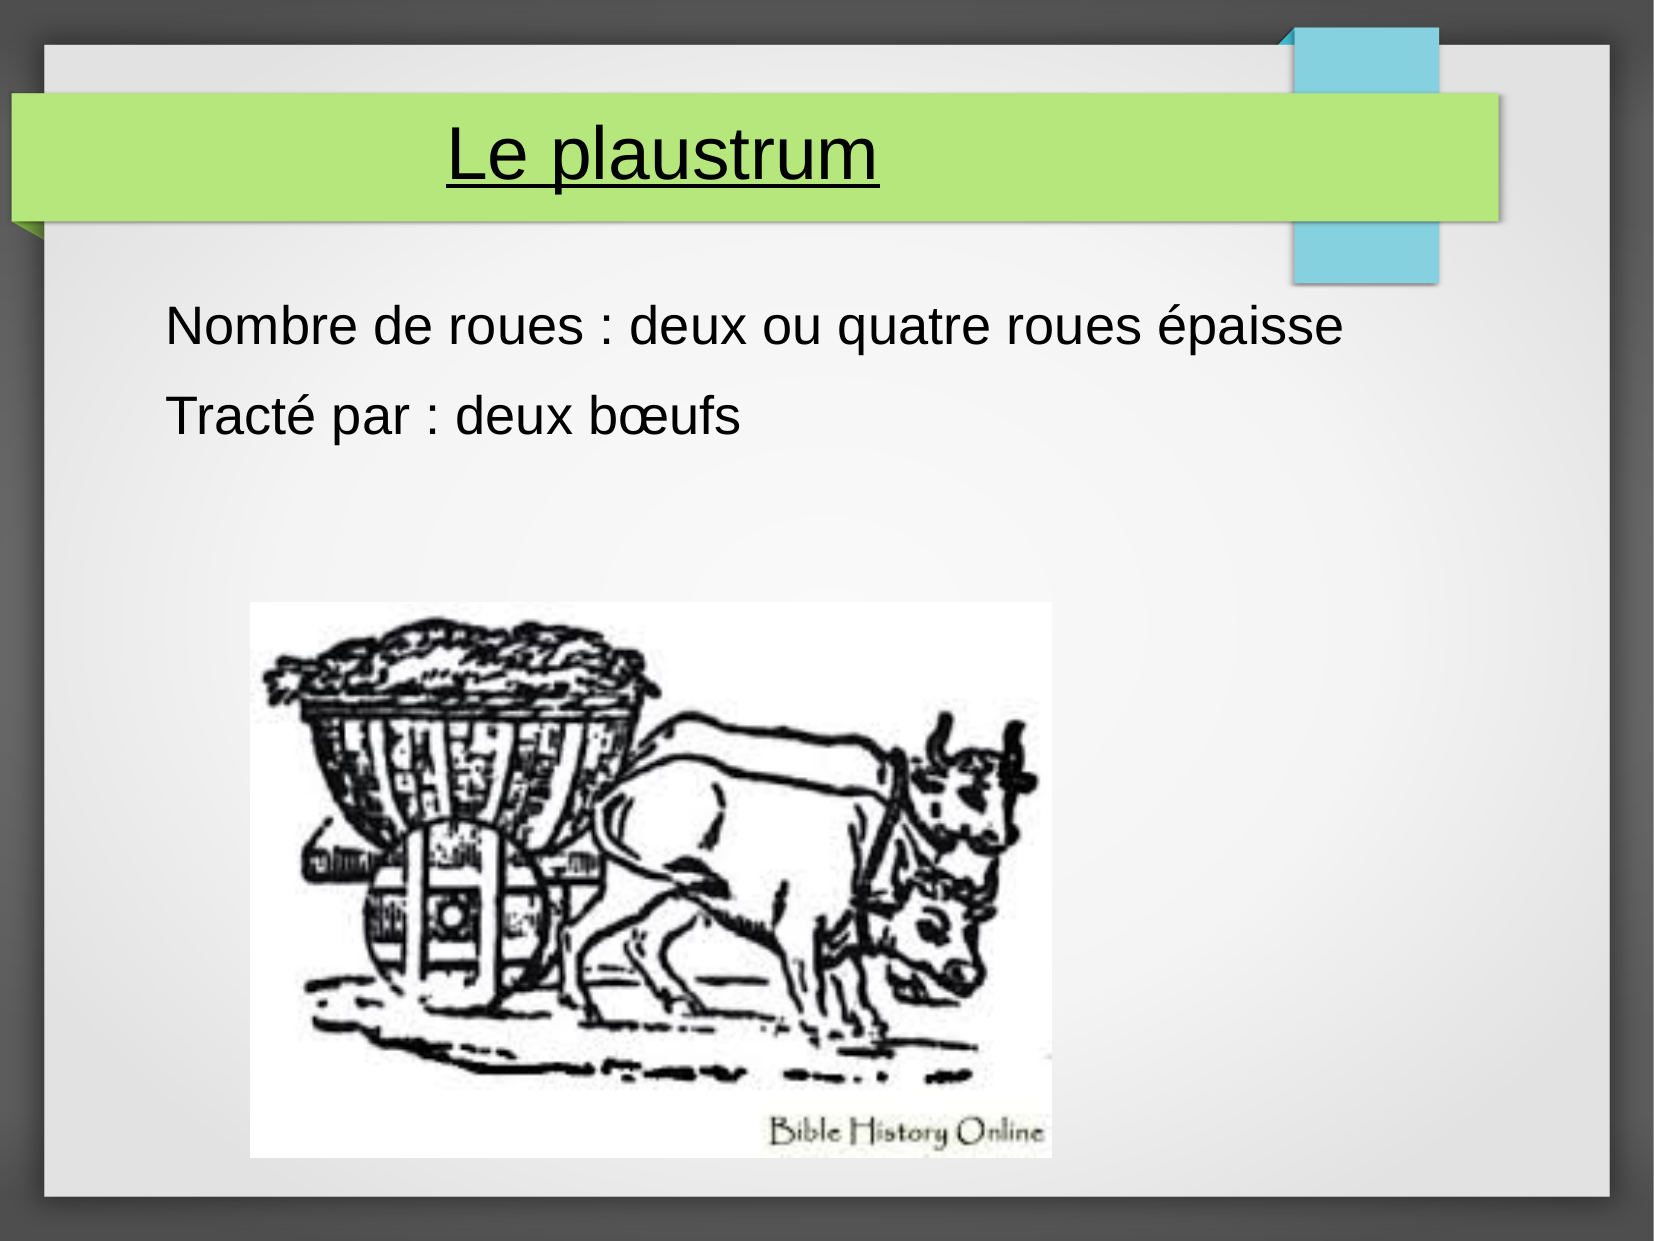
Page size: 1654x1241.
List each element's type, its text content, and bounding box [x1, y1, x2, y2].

picture [0, 0, 1654, 1241]
title Le plaustrum [82, 94, 1264, 213]
list Nombre de roues : deux ou quatre roues épaisse Tracté par : deux bœufs [94, 295, 1583, 1015]
